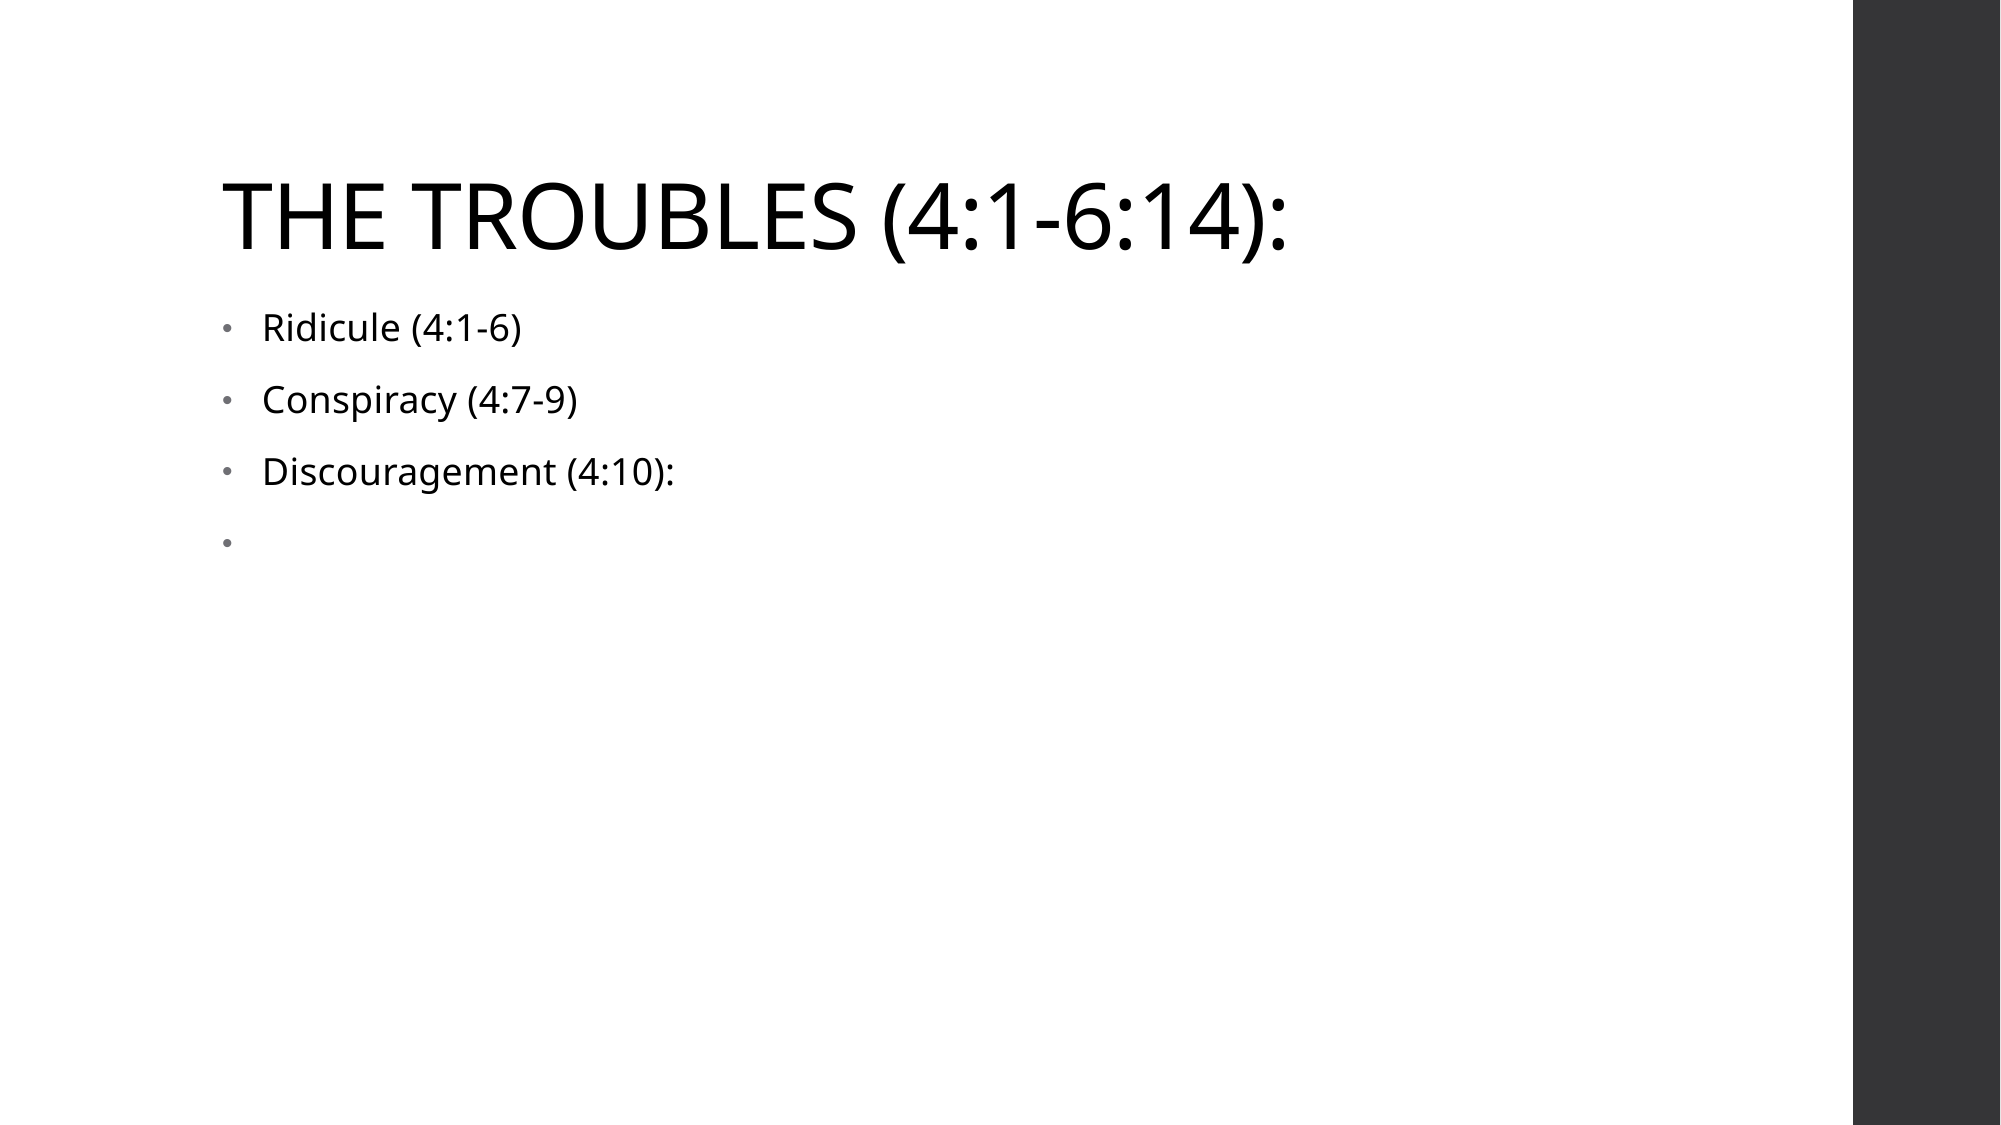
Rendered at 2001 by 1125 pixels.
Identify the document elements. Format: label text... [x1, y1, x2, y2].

list Ridicule (4:1-6) Conspiracy (4:7-9) Discouragement (4:10): [206, 299, 1617, 1014]
title THE TROUBLES (4:1-6:14): [206, 60, 1797, 278]
